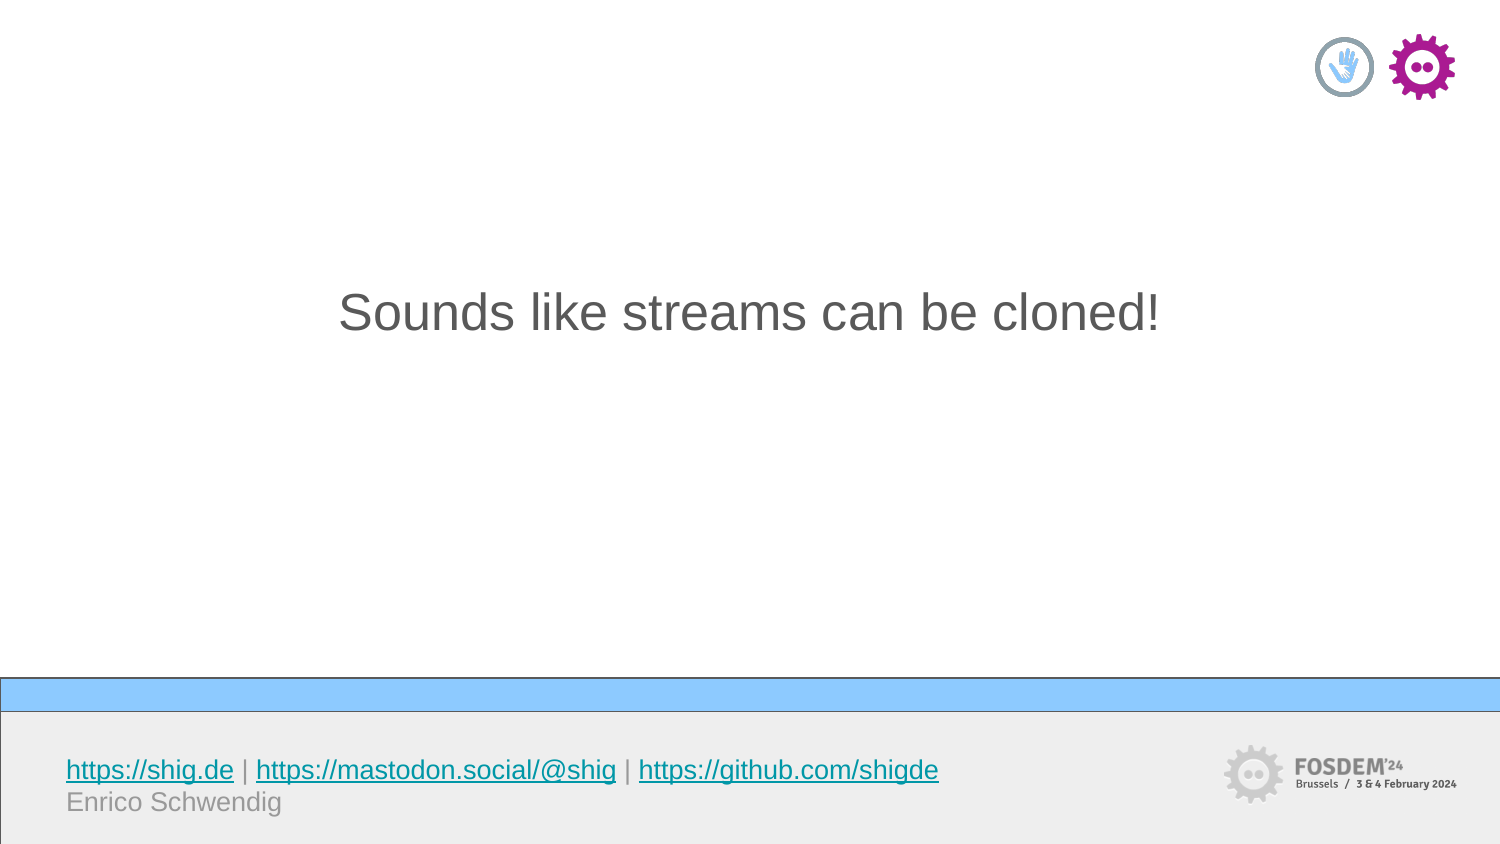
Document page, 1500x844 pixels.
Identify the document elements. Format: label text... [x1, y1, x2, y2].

picture [1312, 34, 1377, 100]
text_box Sounds like streams can be cloned! [0, 263, 1500, 506]
picture [1217, 737, 1467, 814]
picture [1389, 34, 1455, 100]
